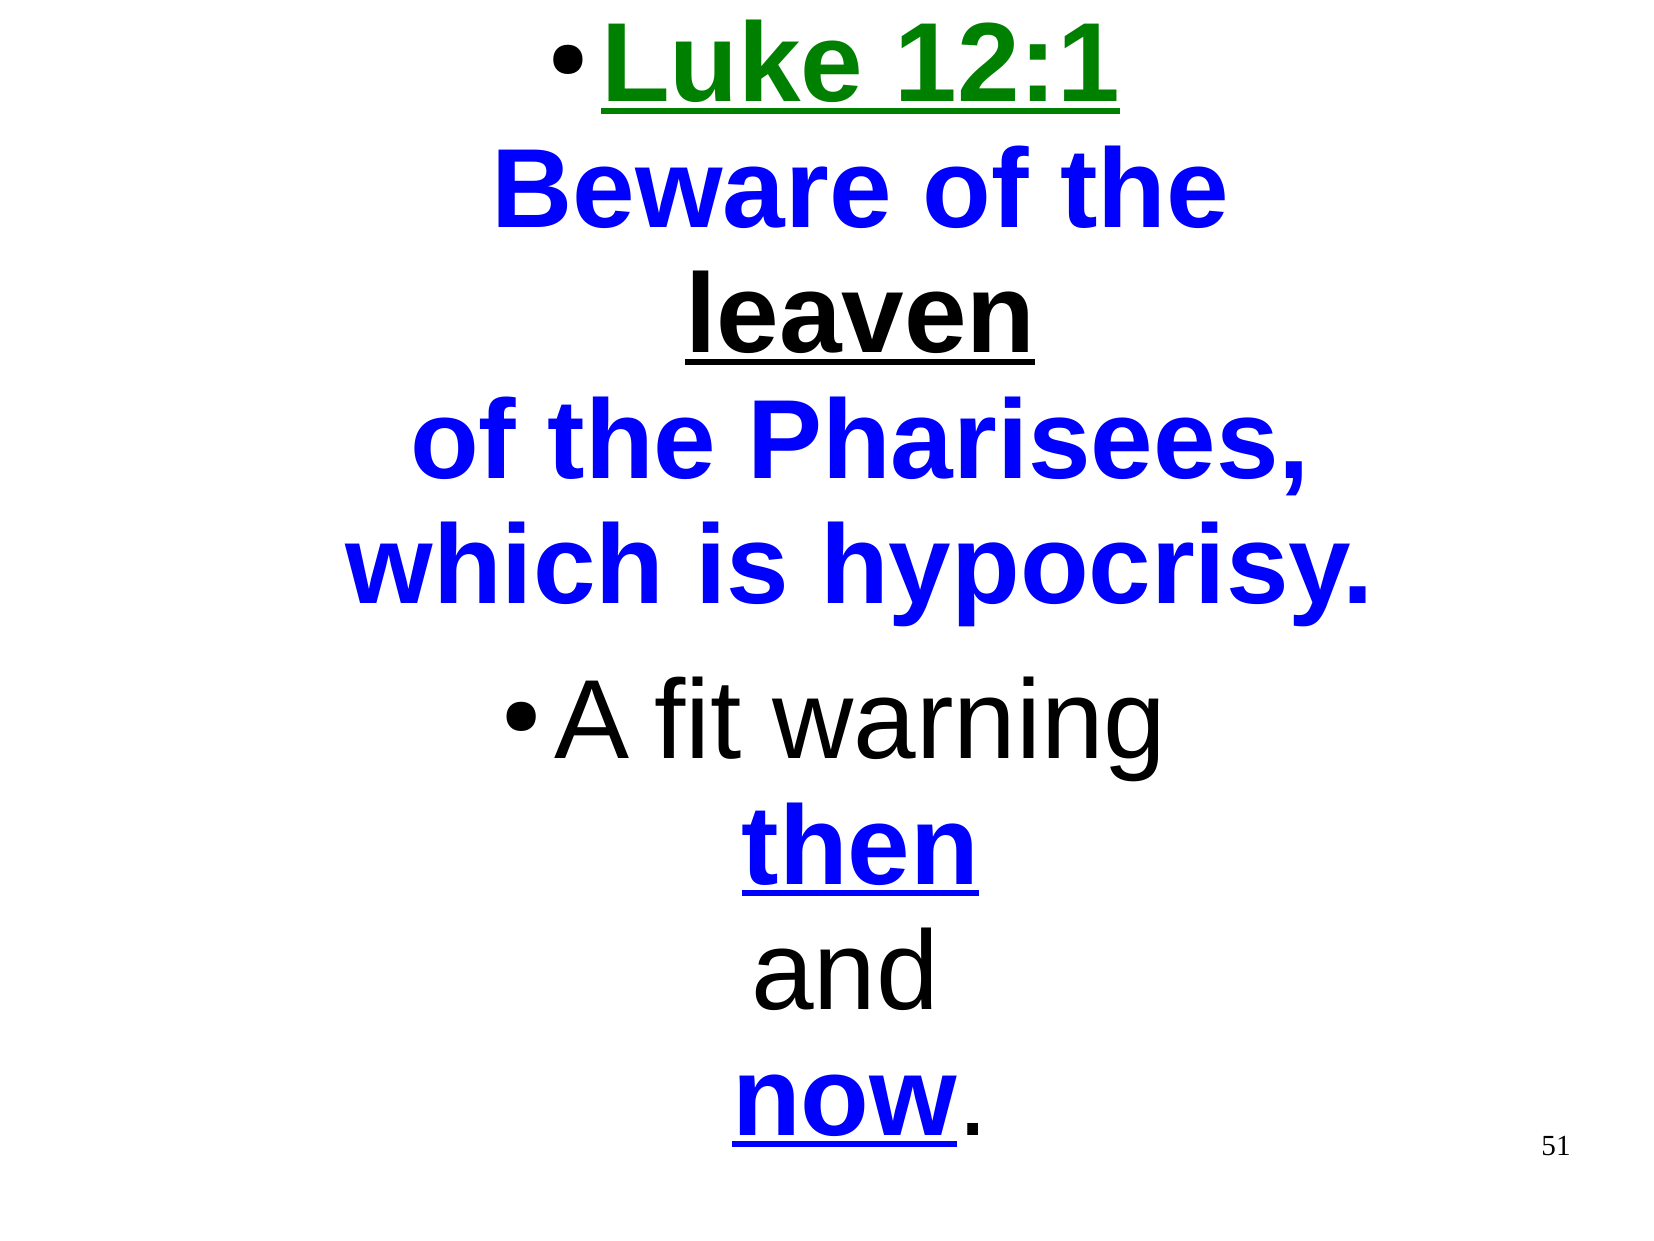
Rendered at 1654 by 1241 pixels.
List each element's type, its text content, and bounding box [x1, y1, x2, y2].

list Luke 12:1 Beware of the leaven of the Pharisees, which is hypocrisy. A fit warning then and now. [0, 0, 1651, 1238]
